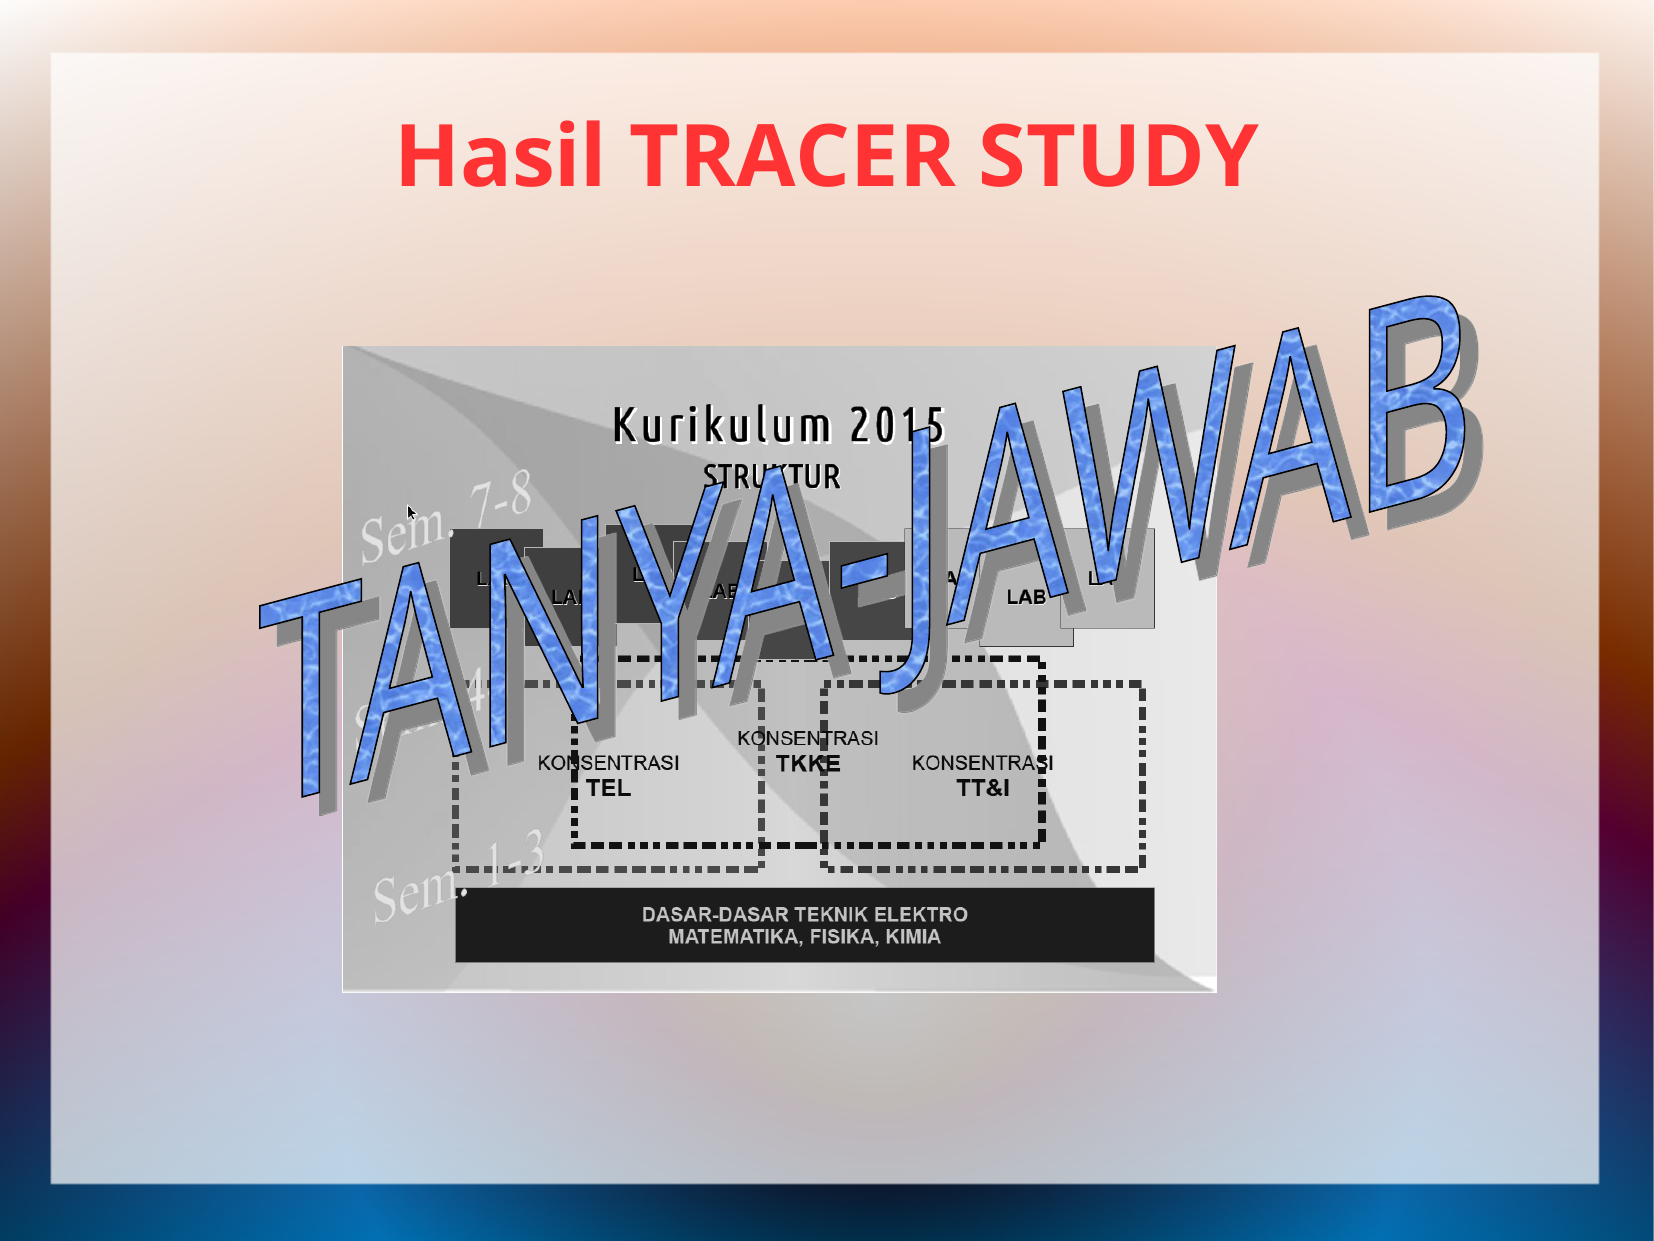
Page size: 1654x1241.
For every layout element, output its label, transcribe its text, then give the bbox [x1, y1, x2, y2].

text_box TANYA-JAWAB [1229, 327, 1352, 550]
picture [0, 0, 1654, 1241]
title Hasil TRACER STUDY [82, 49, 1571, 257]
text_box TANYA-JAWAB [712, 465, 834, 688]
text_box TANYA-JAWAB [880, 427, 930, 694]
text_box TANYA-JAWAB [490, 515, 598, 747]
text_box TANYA-JAWAB [616, 482, 724, 702]
text_box TANYA-JAWAB [841, 553, 888, 589]
text_box TANYA-JAWAB [350, 562, 472, 785]
text_box TANYA-JAWAB [1062, 345, 1235, 585]
text_box TANYA-JAWAB [1369, 296, 1465, 513]
text_box TANYA-JAWAB [946, 403, 1069, 625]
text_box TANYA-JAWAB [259, 578, 362, 797]
